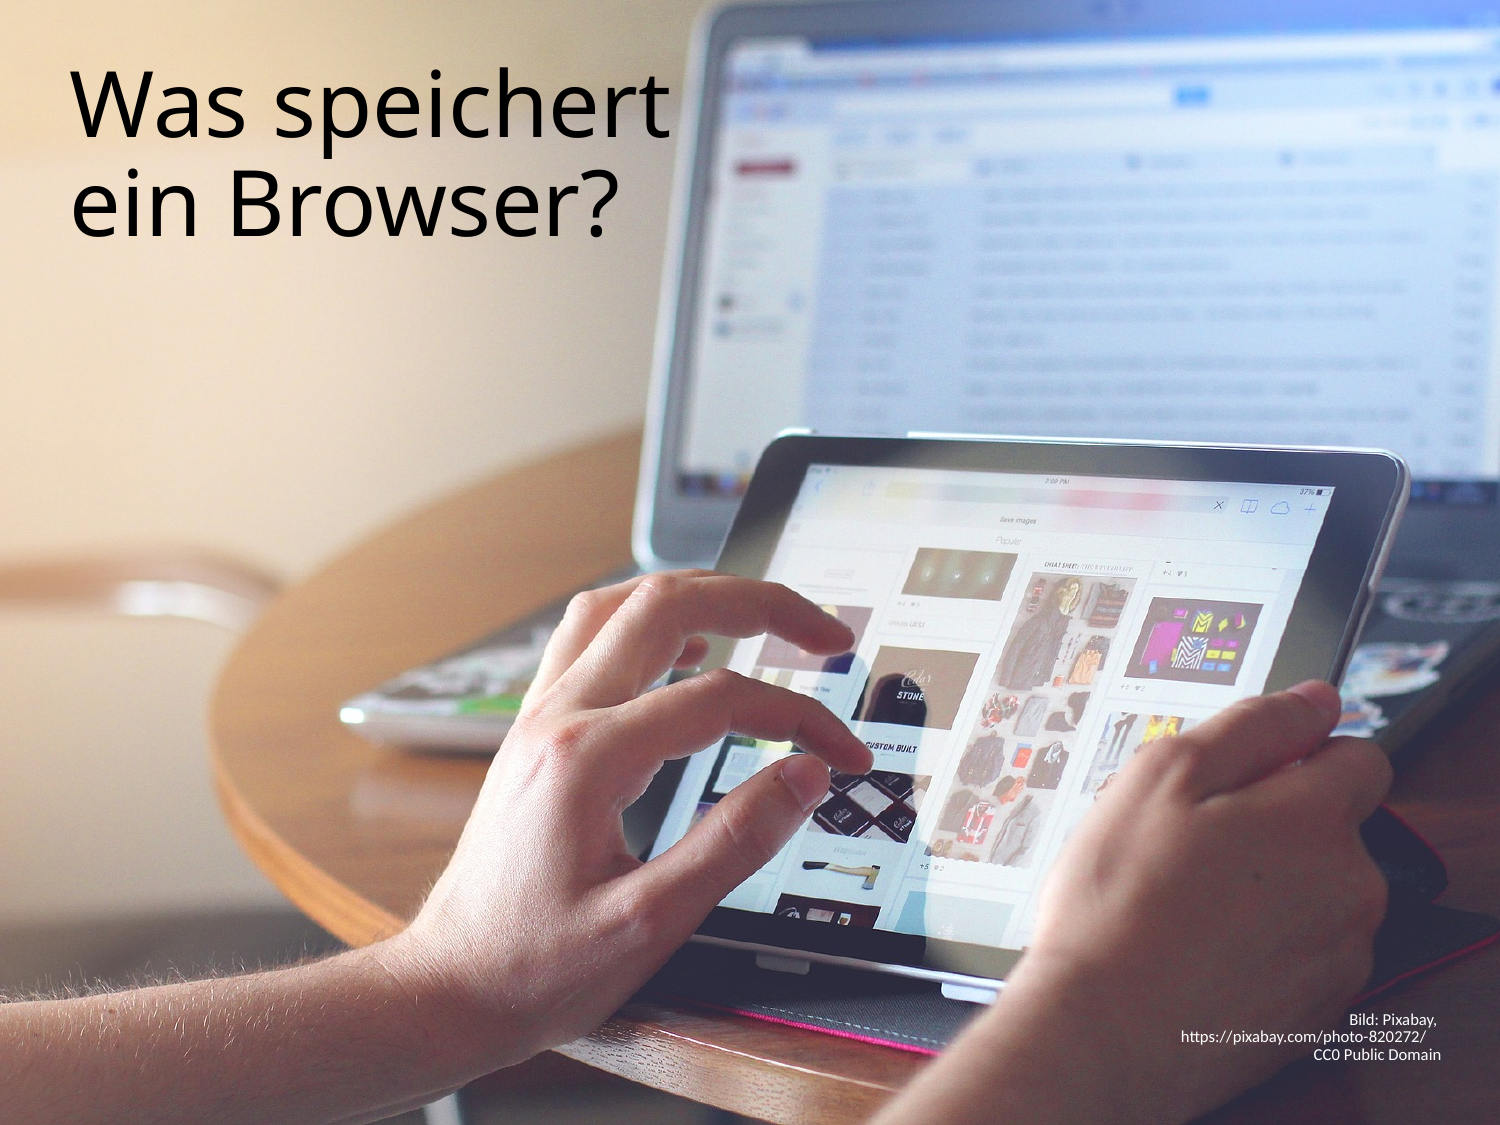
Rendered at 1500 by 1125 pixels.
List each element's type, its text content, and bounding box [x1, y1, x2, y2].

subtitle Bild: Pixabay, https://pixabay.com/photo-820272/ CC0 Public Domain [1165, 1003, 1485, 1102]
text_box Was speichert ein Browser? [55, 50, 718, 317]
picture [0, 0, 1500, 1125]
